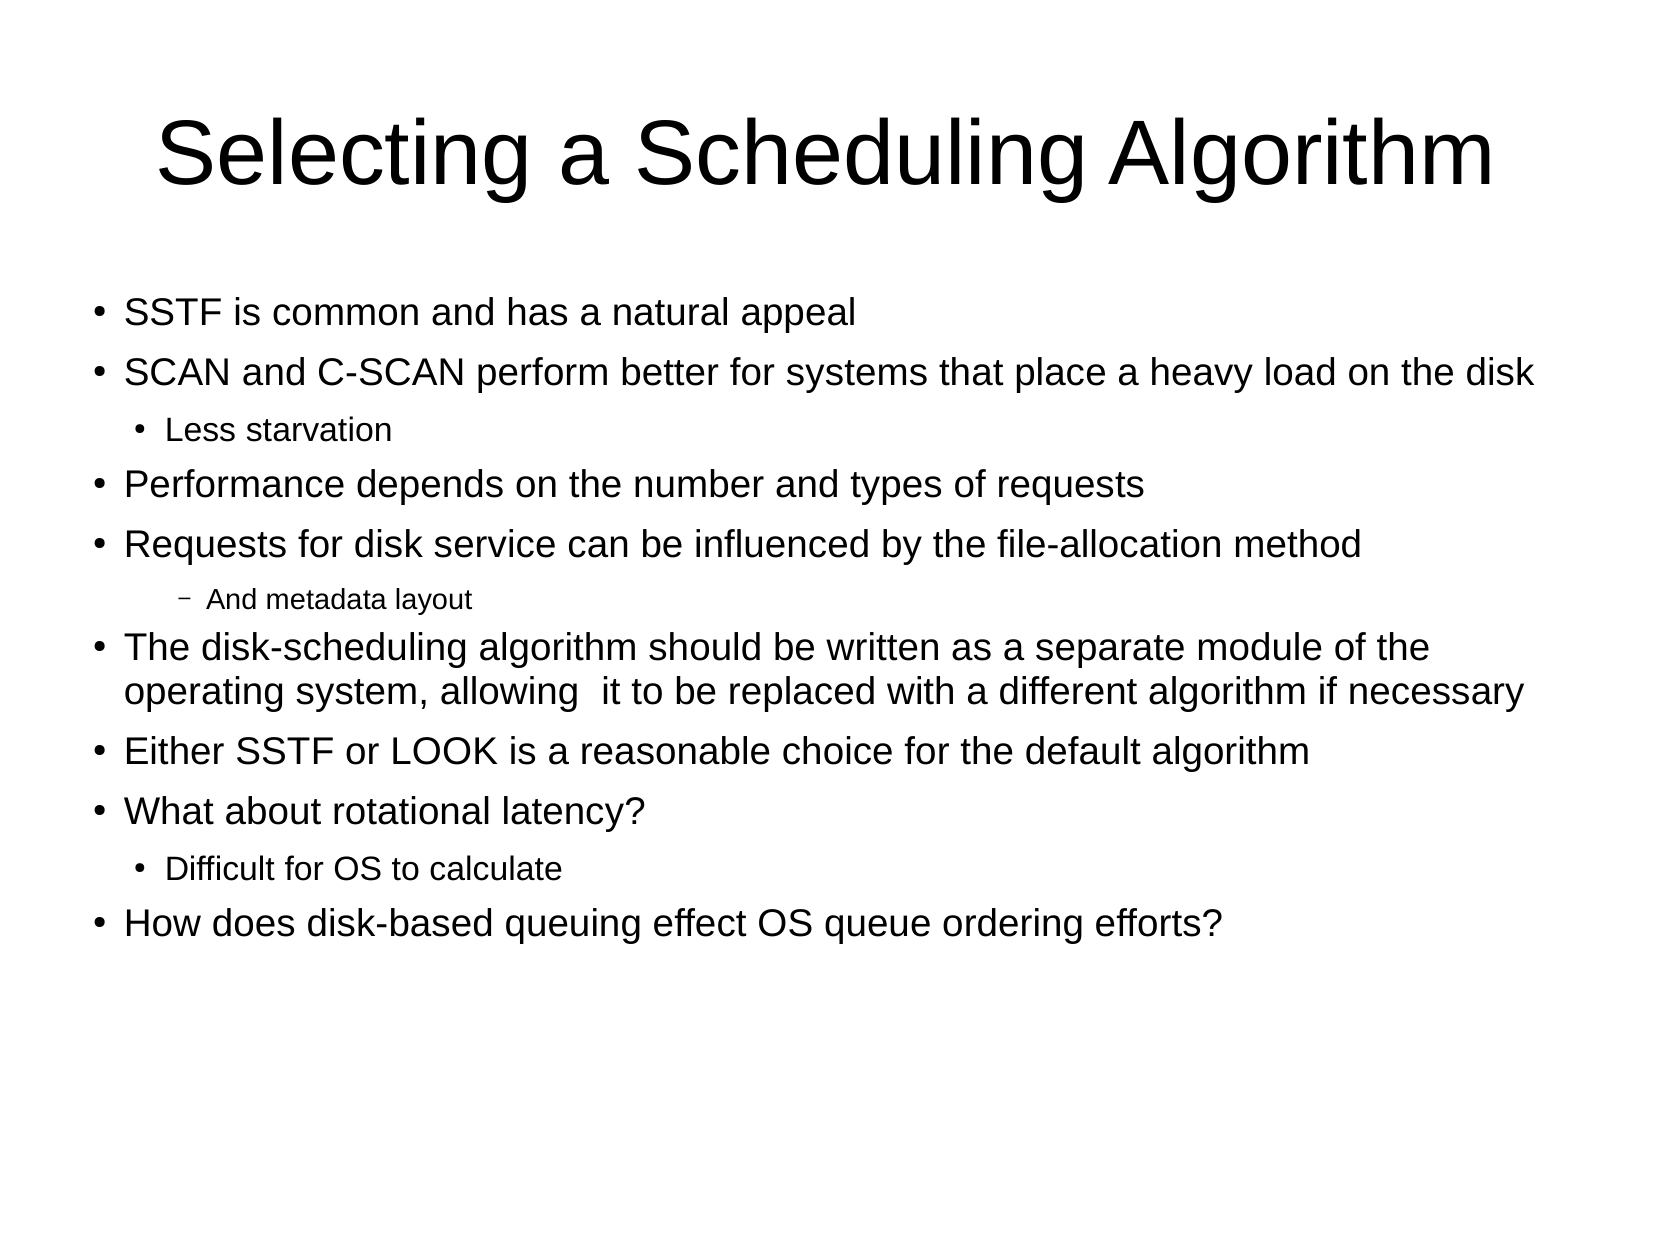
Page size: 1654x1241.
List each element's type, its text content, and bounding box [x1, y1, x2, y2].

title Selecting a Scheduling Algorithm [82, 49, 1571, 257]
list SSTF is common and has a natural appeal SCAN and C-SCAN perform better for systems that place a heavy load on the disk Less starvation Performance depends on the number and types of requests Requests for disk service can be influenced by the file-allocation method And metadata layout The disk-scheduling algorithm should be written as a separate module of the operating system, allowing it to be replaced with a different algorithm if necessary Either SSTF or LOOK is a reasonable choice for the default algorithm What about rotational latency? Difficult for OS to calculate How does disk-based queuing effect OS queue ordering efforts? [82, 290, 1571, 1010]
